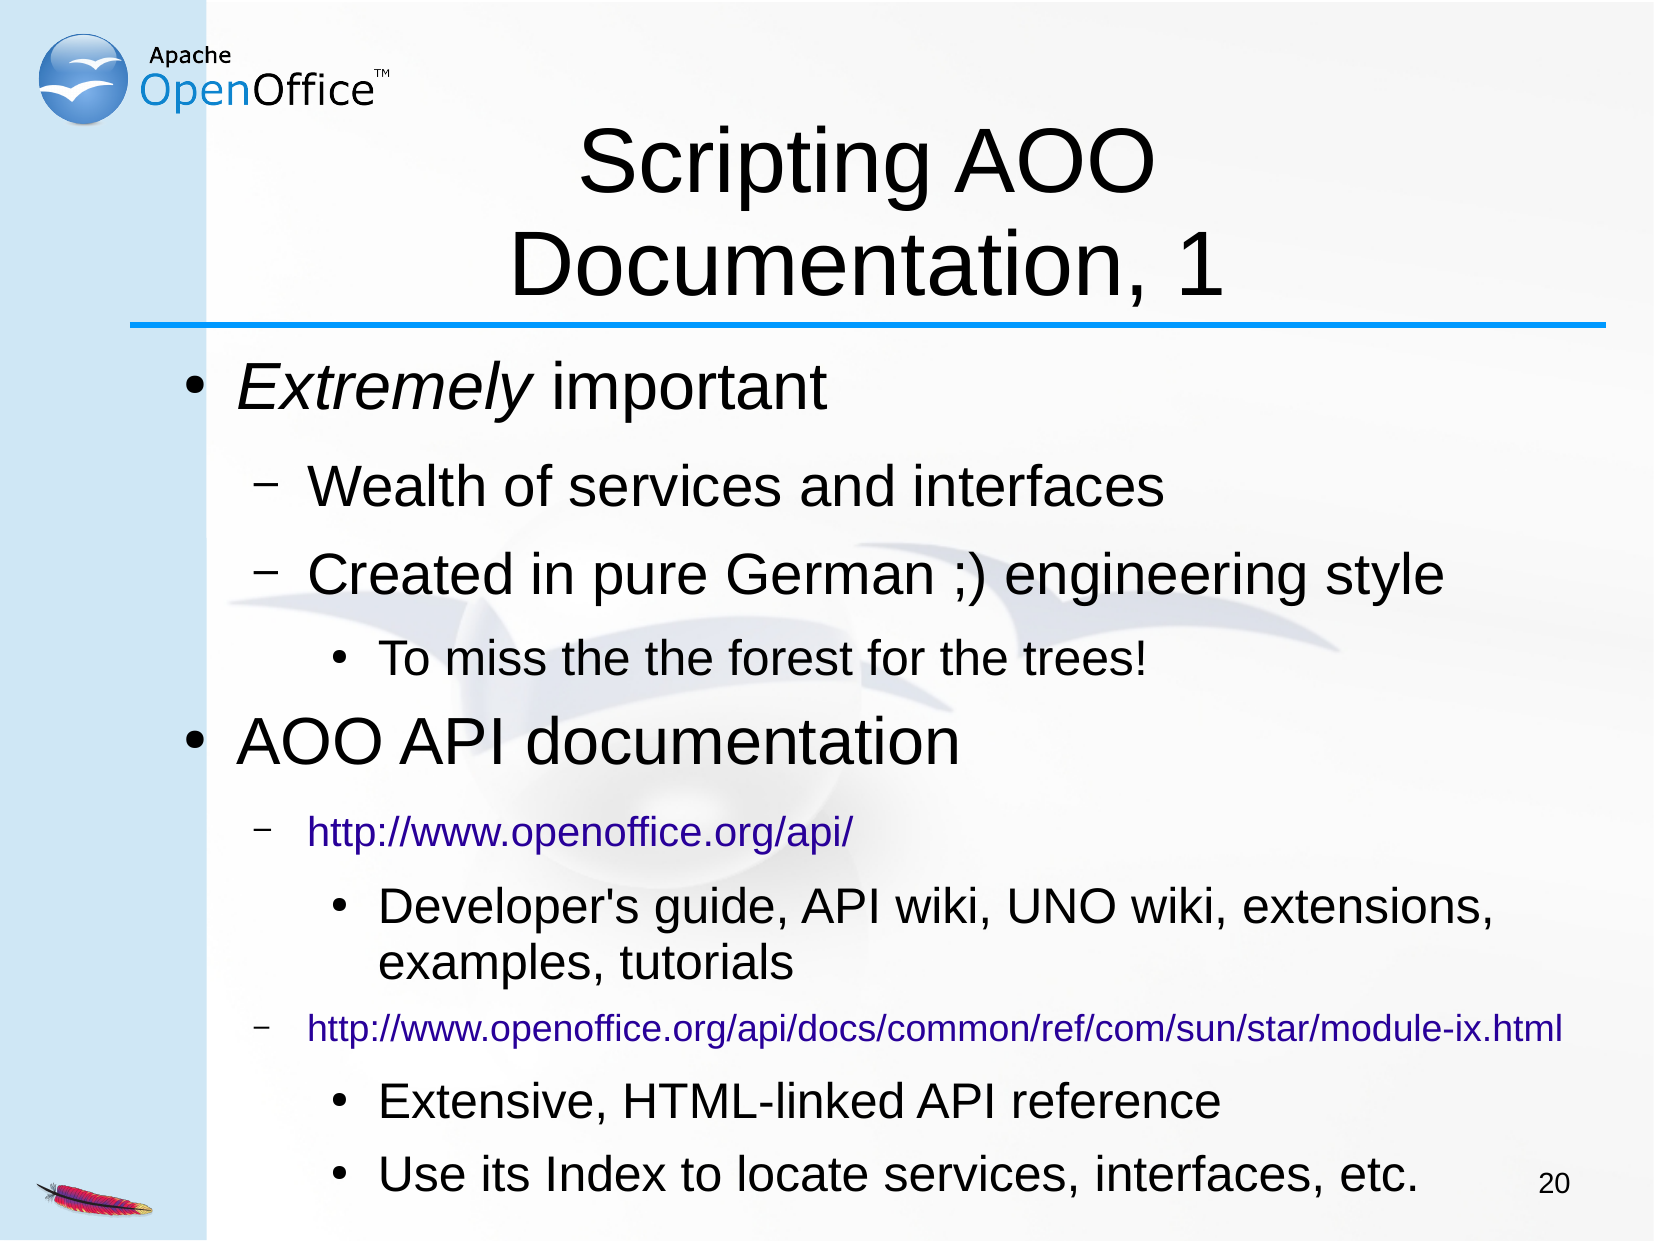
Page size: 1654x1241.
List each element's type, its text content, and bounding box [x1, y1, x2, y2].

picture [35, 2, 1654, 1241]
list Extremely important Wealth of services and interfaces Created in pure German ;) engineering style To miss the the forest for the trees! AOO API documentation http://www.openoffice.org/api/ Developer's guide, API wiki, UNO wiki, extensions, examples, tutorials http://www.openoffice.org/api/docs/common/ref/com/sun/star/module-ix.html Extensive, HTML-linked API reference Use its Index to locate services, interfaces, etc. [165, 349, 1571, 1203]
title Scripting AOO Documentation, 1 [165, 108, 1571, 316]
picture [35, 1181, 154, 1219]
